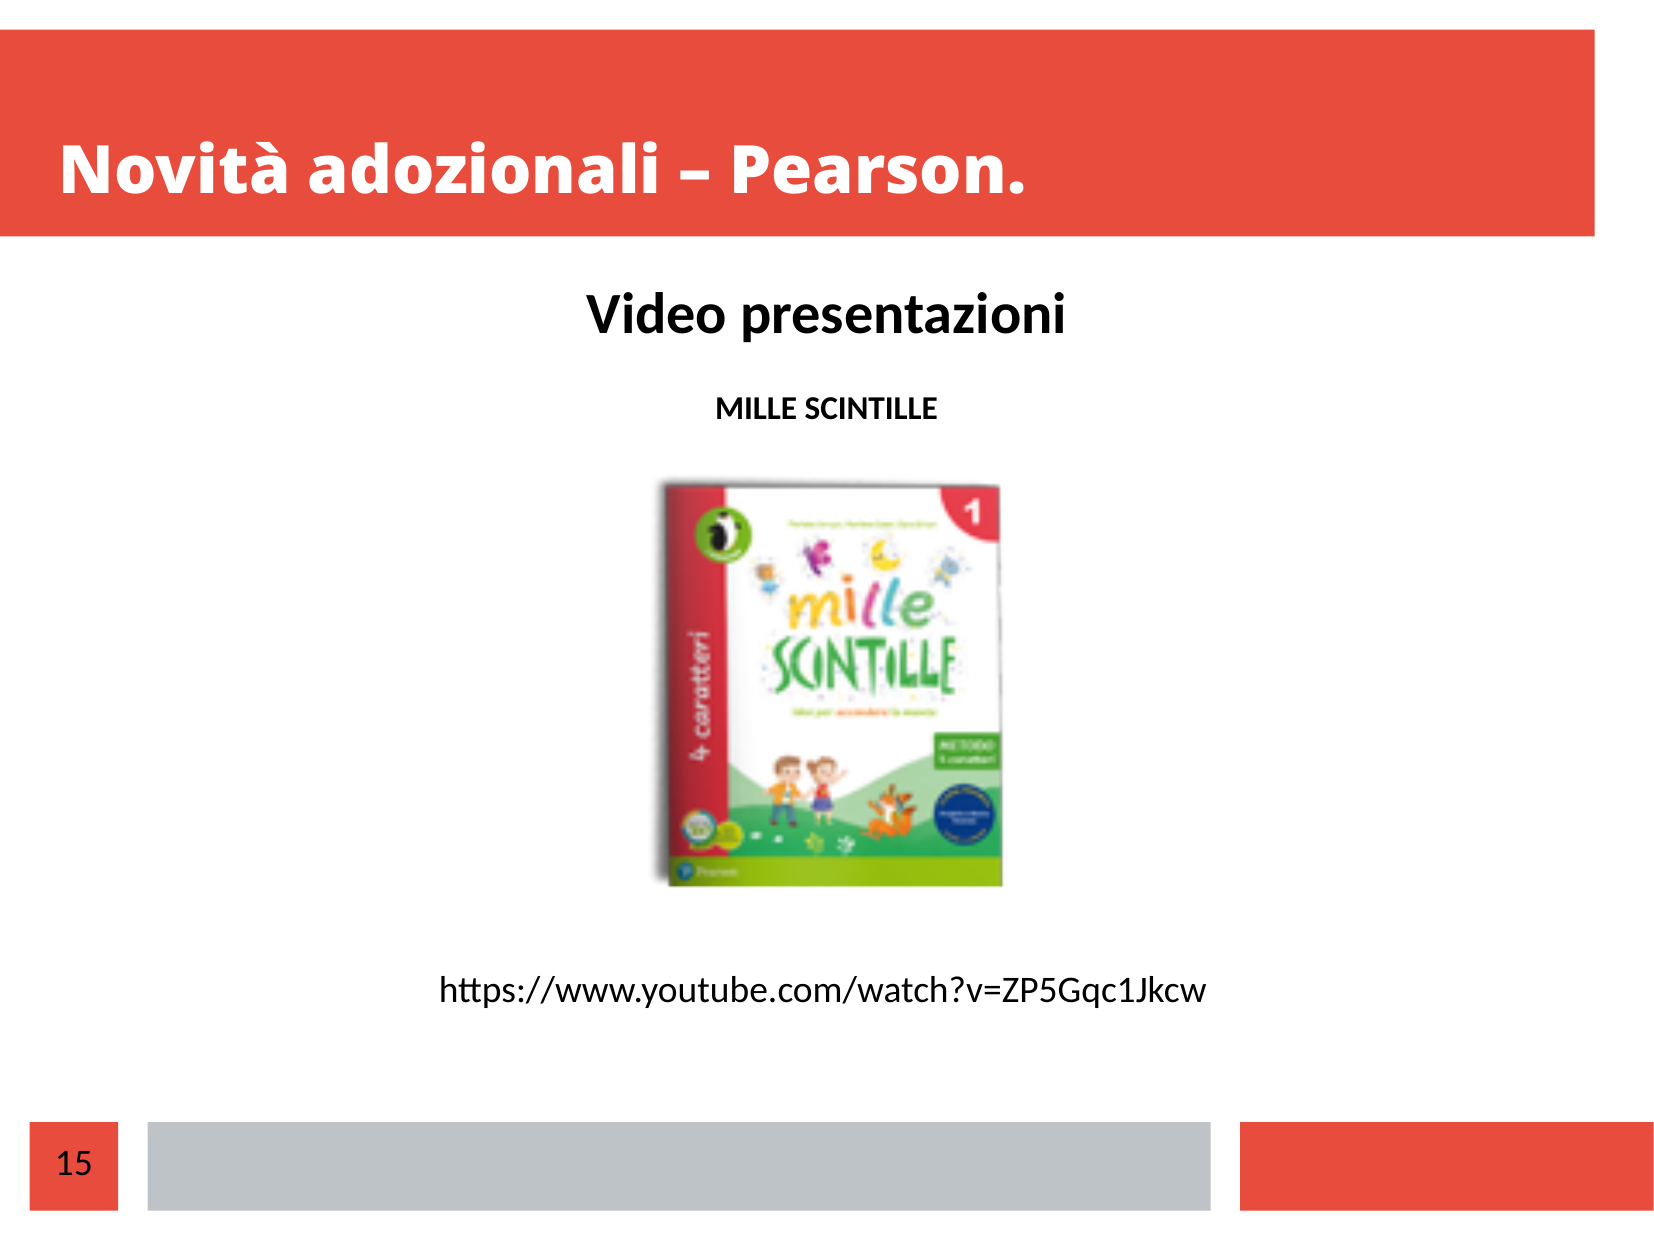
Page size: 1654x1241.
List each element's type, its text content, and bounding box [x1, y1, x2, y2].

text_box Video presentazioni [118, 282, 1536, 586]
picture [615, 448, 1032, 964]
text_box https://www.youtube.com/watch?v=ZP5Gqc1Jkcw [423, 957, 1230, 1019]
text_box MILLE SCINTILLE [603, 378, 1051, 434]
text_box <numero> [29, 1122, 119, 1211]
title Novità adozionali – Pearson. [59, 59, 1595, 207]
